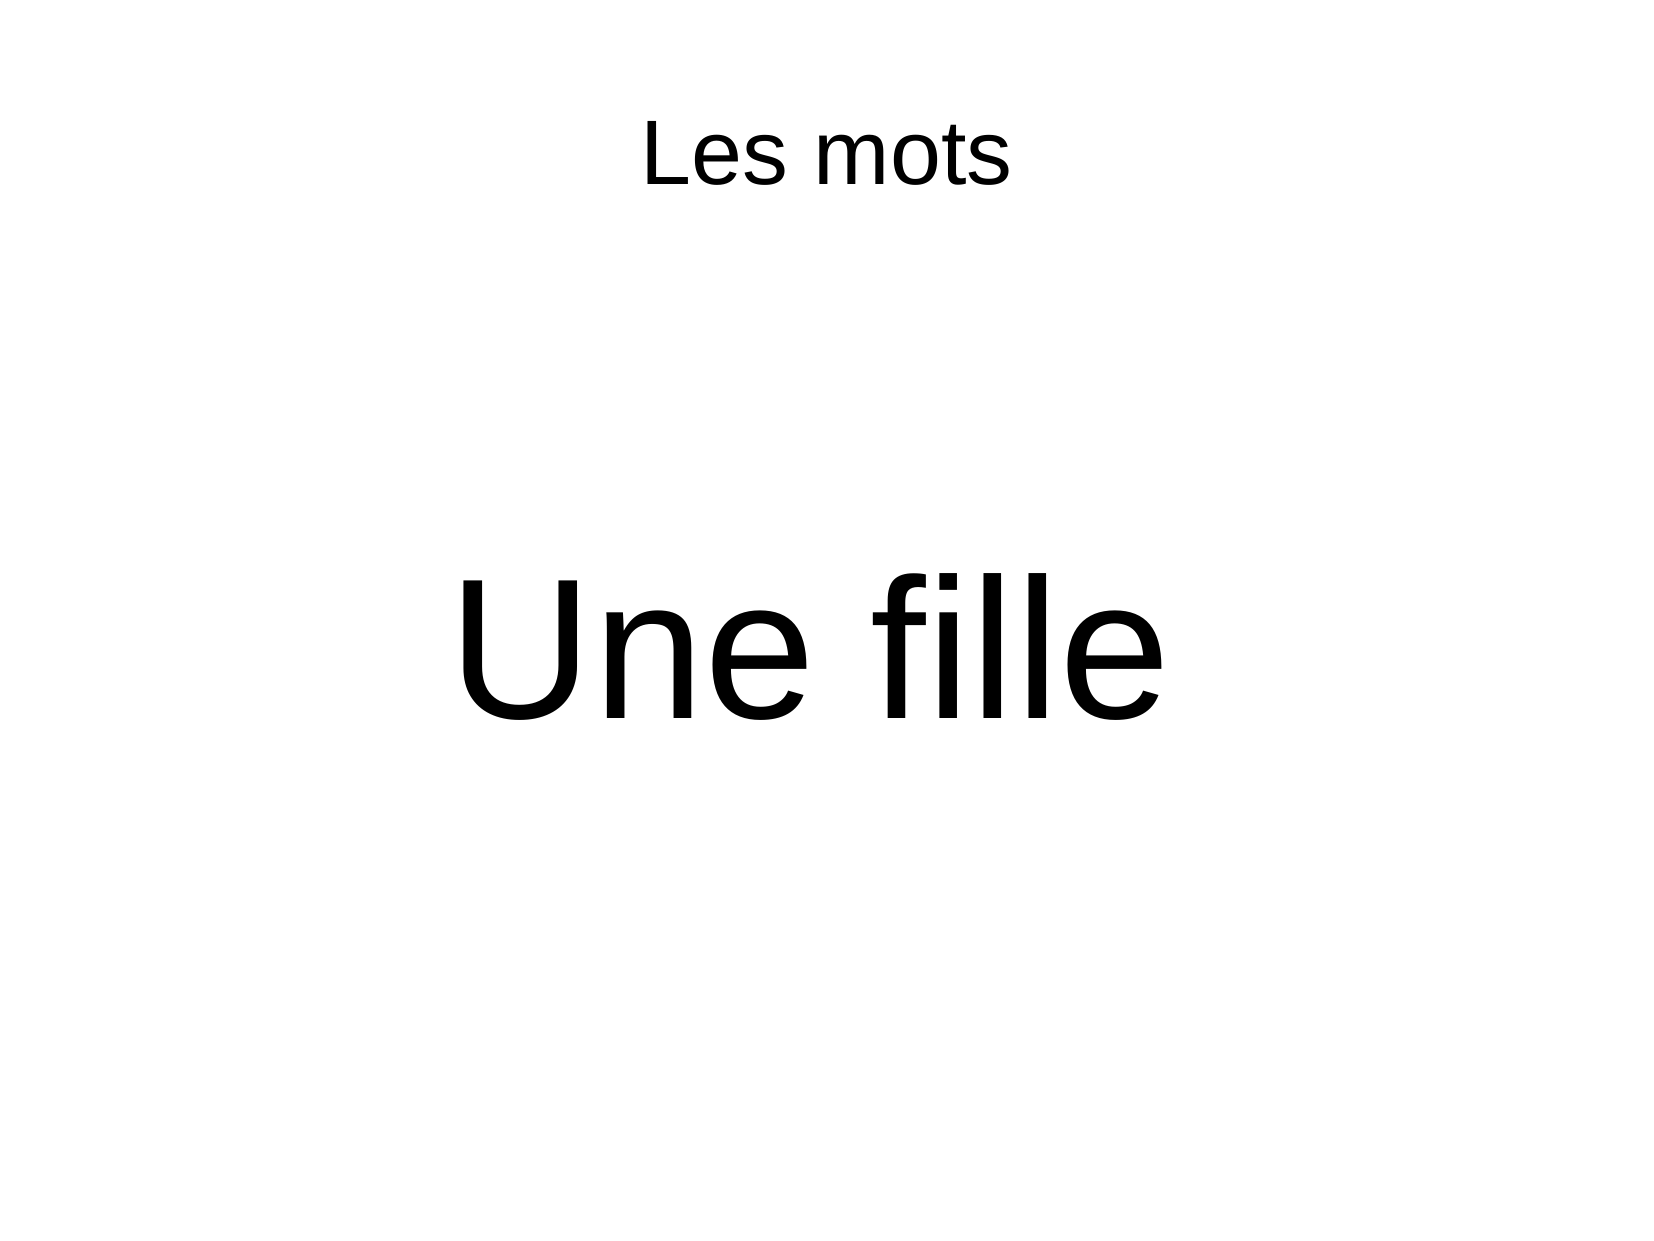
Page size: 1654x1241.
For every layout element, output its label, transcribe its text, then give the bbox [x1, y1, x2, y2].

title Les mots [82, 49, 1571, 257]
subtitle Une fille [82, 290, 1538, 1010]
